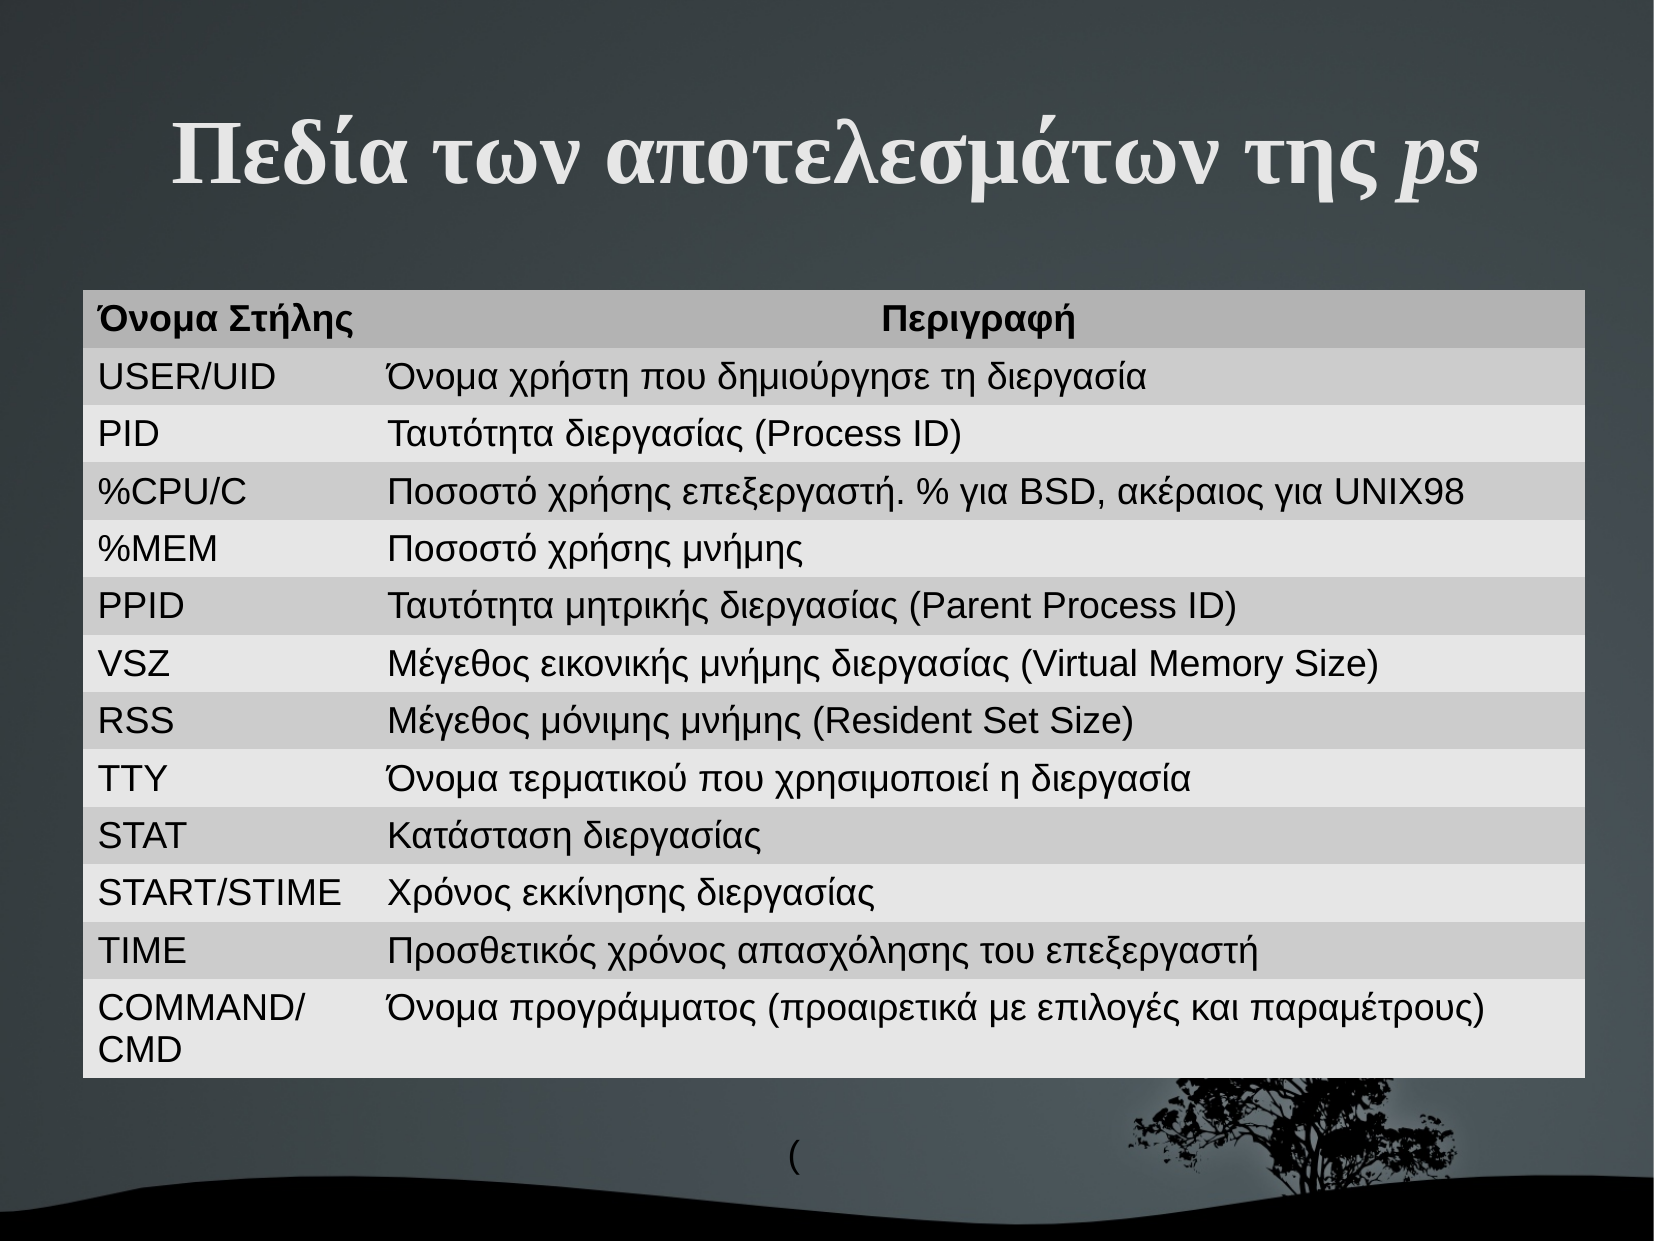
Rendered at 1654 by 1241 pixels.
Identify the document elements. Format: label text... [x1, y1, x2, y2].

table_cell Μέγεθος μόνιμης μνήμης (Resident Set Size) [372, 692, 1585, 749]
table_cell PID [83, 405, 372, 462]
table_cell Ποσοστό χρήσης μνήμης [372, 520, 1585, 577]
table_cell Ταυτότητα διεργασίας (Process ID) [372, 405, 1585, 462]
table_cell Ποσοστό χρήσης επεξεργαστή. % για BSD, ακέραιος για UNIX98 [372, 462, 1585, 520]
title Πεδία των αποτελεσμάτων της ps [82, 49, 1572, 257]
table_cell Προσθετικός χρόνος απασχόλησης του επεξεργαστή [372, 922, 1585, 979]
text_box ( [772, 1125, 815, 1183]
picture [0, 0, 1654, 1241]
table_cell PPID [83, 577, 372, 635]
table_cell Χρόνος εκκίνησης διεργασίας [372, 864, 1585, 922]
table_cell RSS [83, 692, 372, 749]
table_header Περιγραφή [372, 290, 1585, 348]
table_cell VSZ [83, 635, 372, 692]
table_cell Μέγεθος εικονικής μνήμης διεργασίας (Virtual Memory Size) [372, 635, 1585, 692]
table_cell Όνομα τερματικού που χρησιμοποιεί η διεργασία [372, 749, 1585, 807]
table_cell Ταυτότητα μητρικής διεργασίας (Parent Process ID) [372, 577, 1585, 635]
table_cell Όνομα προγράμματος (προαιρετικά με επιλογές και παραμέτρους) [372, 979, 1585, 1078]
table_header Όνομα Στήλης [83, 290, 372, 348]
table_cell %CPU/C [83, 462, 372, 520]
table_cell USER/UID [83, 348, 372, 405]
table_cell %MEM [83, 520, 372, 577]
table_cell STAT [83, 807, 372, 864]
table_cell COMMAND/ CMD [83, 979, 372, 1078]
table_cell Όνομα χρήστη που δημιούργησε τη διεργασία [372, 348, 1585, 405]
table_cell Κατάσταση διεργασίας [372, 807, 1585, 864]
table_cell START/STIME [83, 864, 372, 922]
table_cell TIME [83, 922, 372, 979]
table_cell TTY [83, 749, 372, 807]
